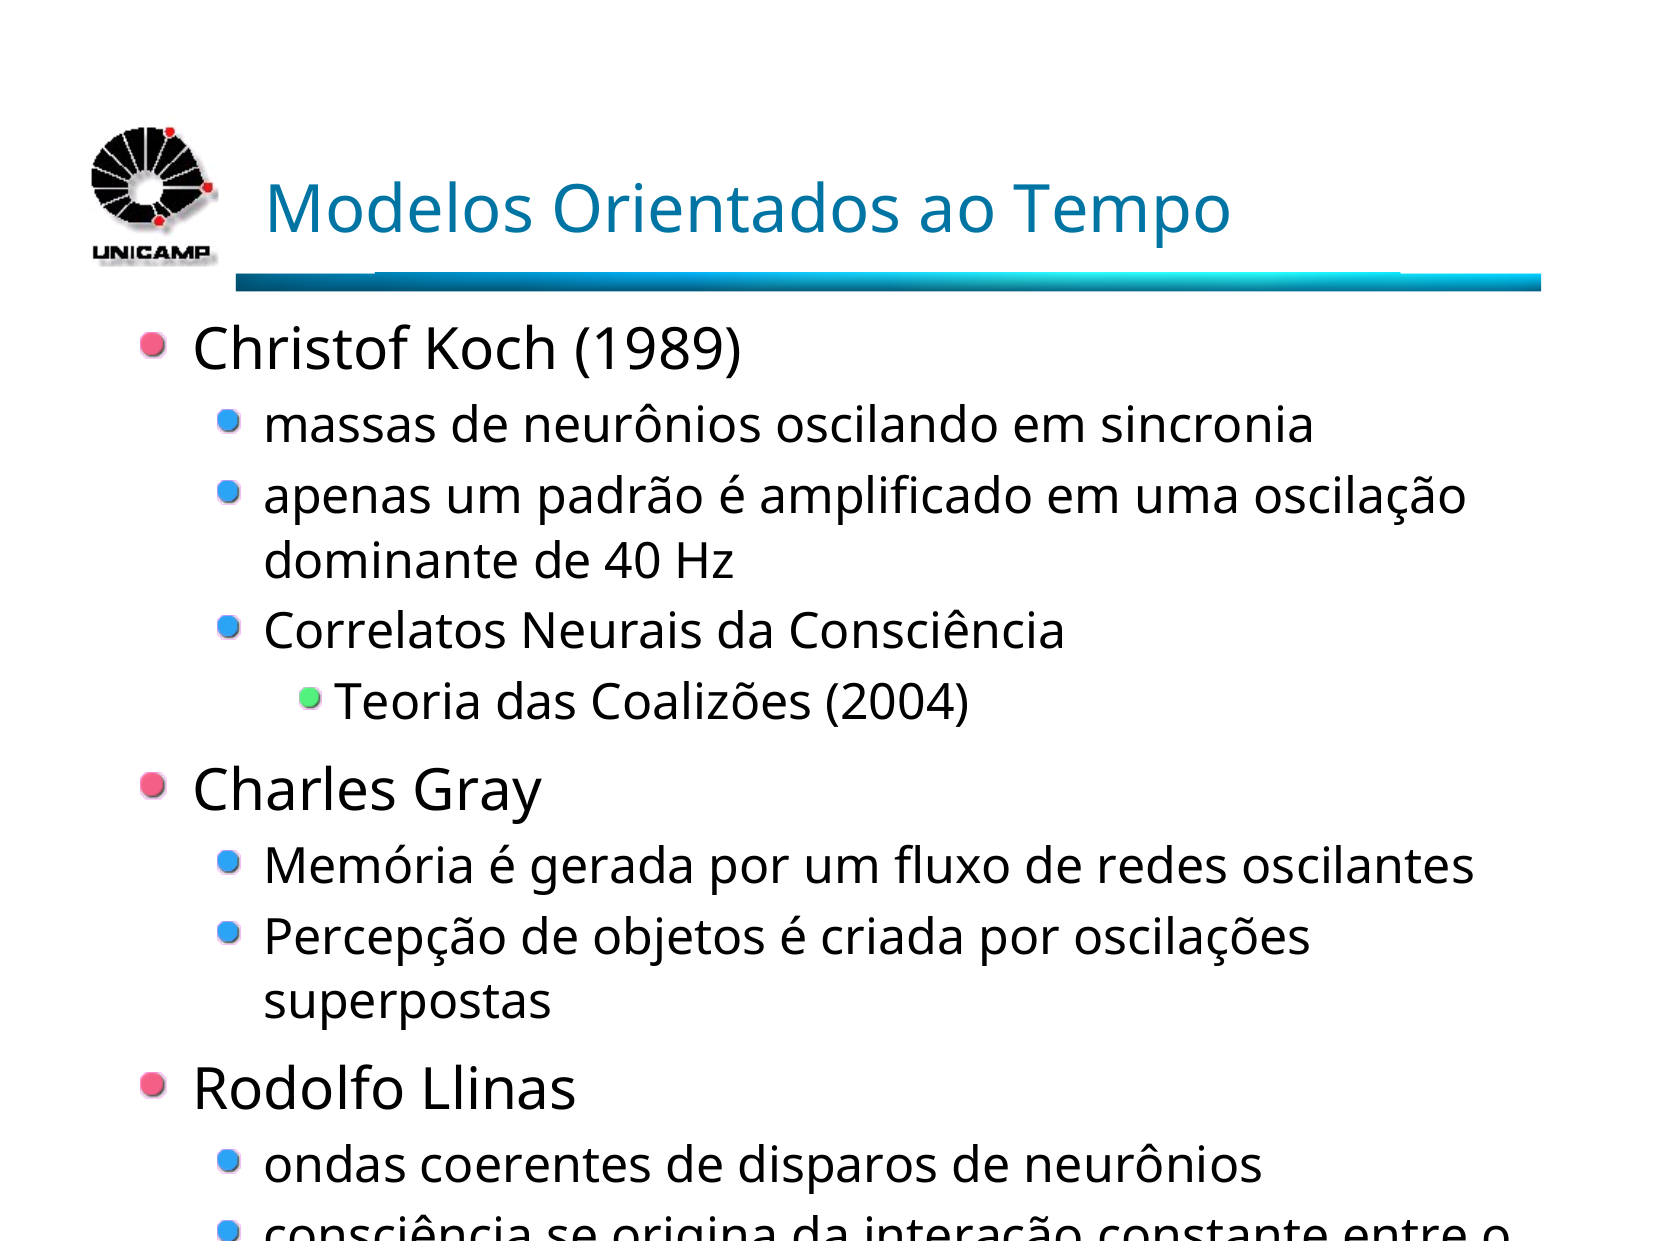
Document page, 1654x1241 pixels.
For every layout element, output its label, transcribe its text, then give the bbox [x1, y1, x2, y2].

title Modelos Orientados ao Tempo [264, 42, 1534, 250]
list Christof Koch (1989) massas de neurônios oscilando em sincronia apenas um padrão é amplificado em uma oscilação dominante de 40 Hz Correlatos Neurais da Consciência Teoria das Coalizões (2004) Charles Gray Memória é gerada por um fluxo de redes oscilantes Percepção de objetos é criada por oscilações superpostas Rodolfo Llinas ondas coerentes de disparos de neurônios consciência se origina da interação constante entre o thalamus e o córtex [121, 309, 1534, 1182]
picture [216, 1219, 242, 1241]
picture [125, 272, 1654, 295]
